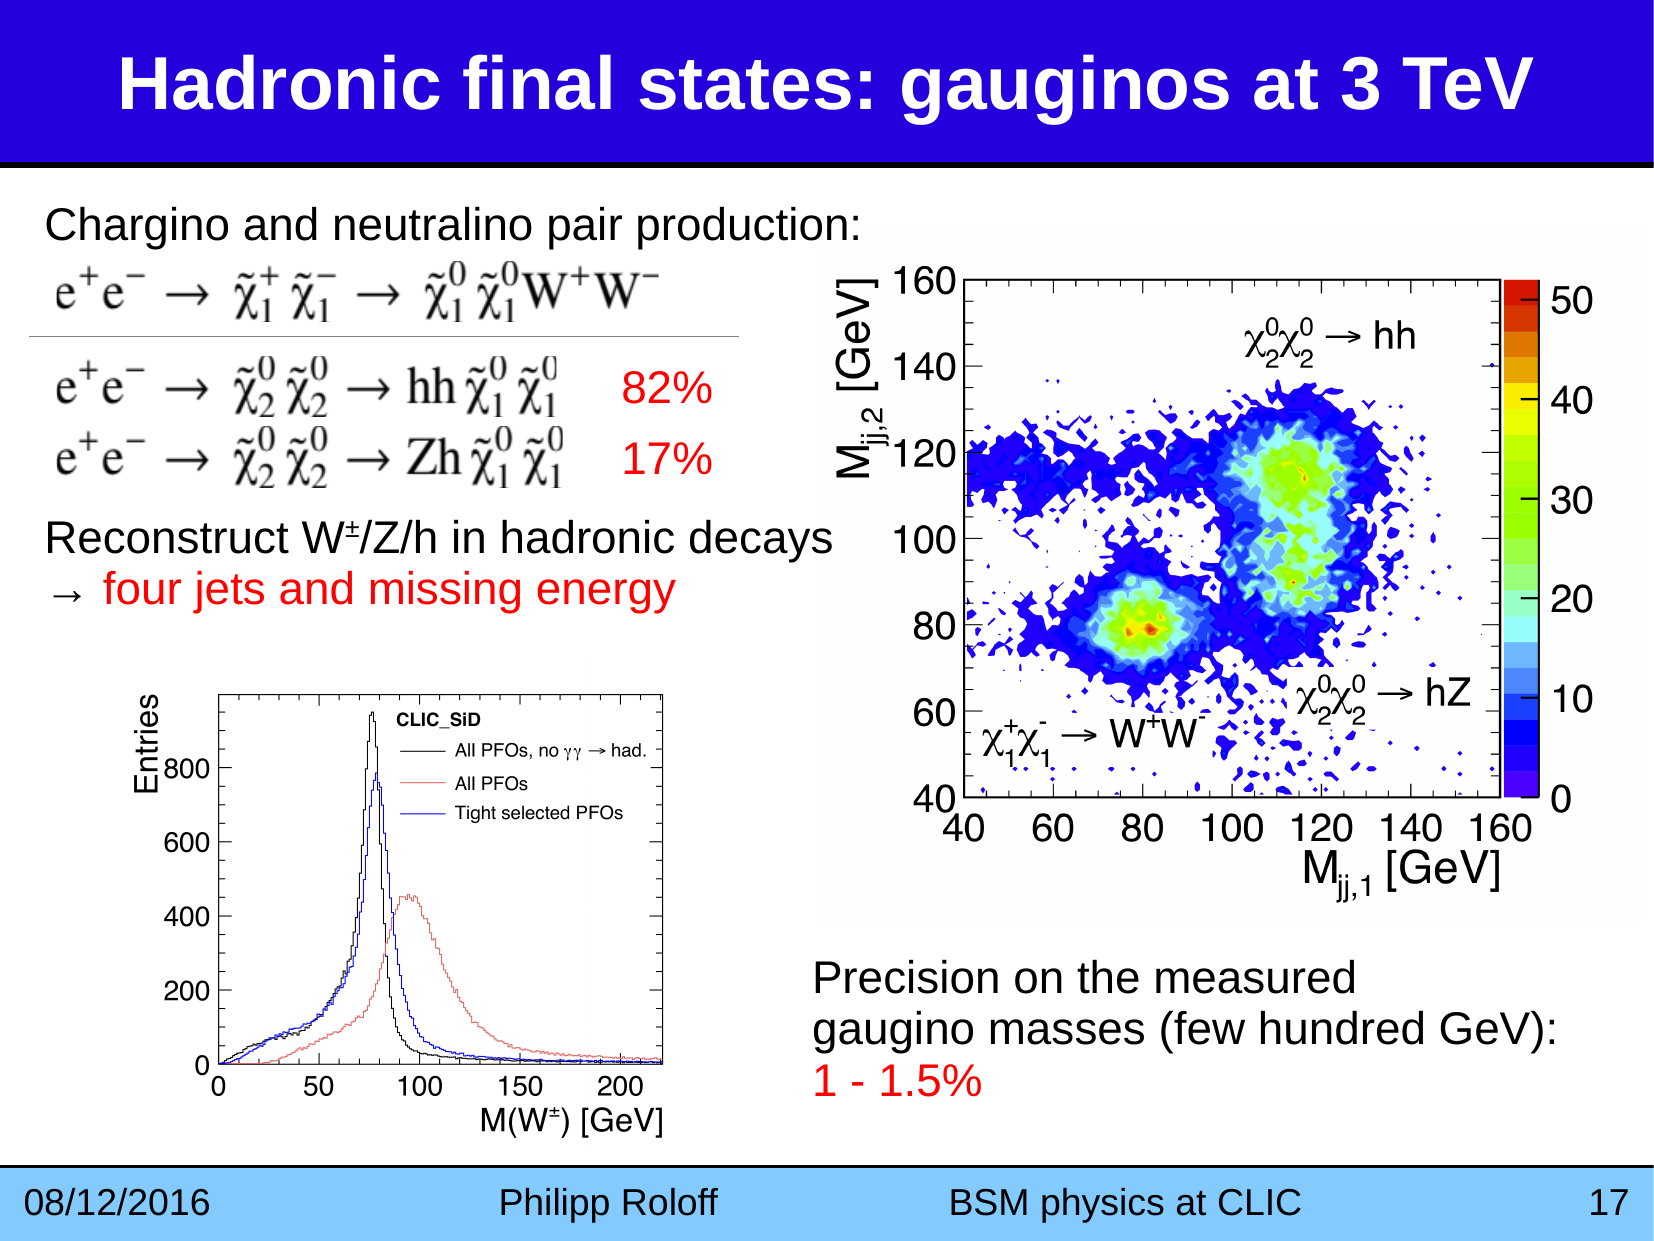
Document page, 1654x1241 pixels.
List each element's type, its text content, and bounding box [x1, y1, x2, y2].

title Hadronic final states: gauginos at 3 TeV [82, 21, 1571, 147]
picture [118, 654, 710, 1154]
picture [815, 223, 1643, 923]
text_box Reconstruct W±/Z/h in hadronic decays → four jets and missing energy [29, 504, 848, 624]
text_box 17% [606, 425, 728, 492]
text_box Chargino and neutralino pair production: [29, 191, 877, 258]
picture [56, 426, 563, 488]
text_box Precision on the measured gaugino masses (few hundred GeV): 1 - 1.5% [797, 944, 1625, 1114]
text_box 82% [606, 354, 728, 421]
picture [56, 261, 659, 322]
picture [56, 356, 557, 417]
